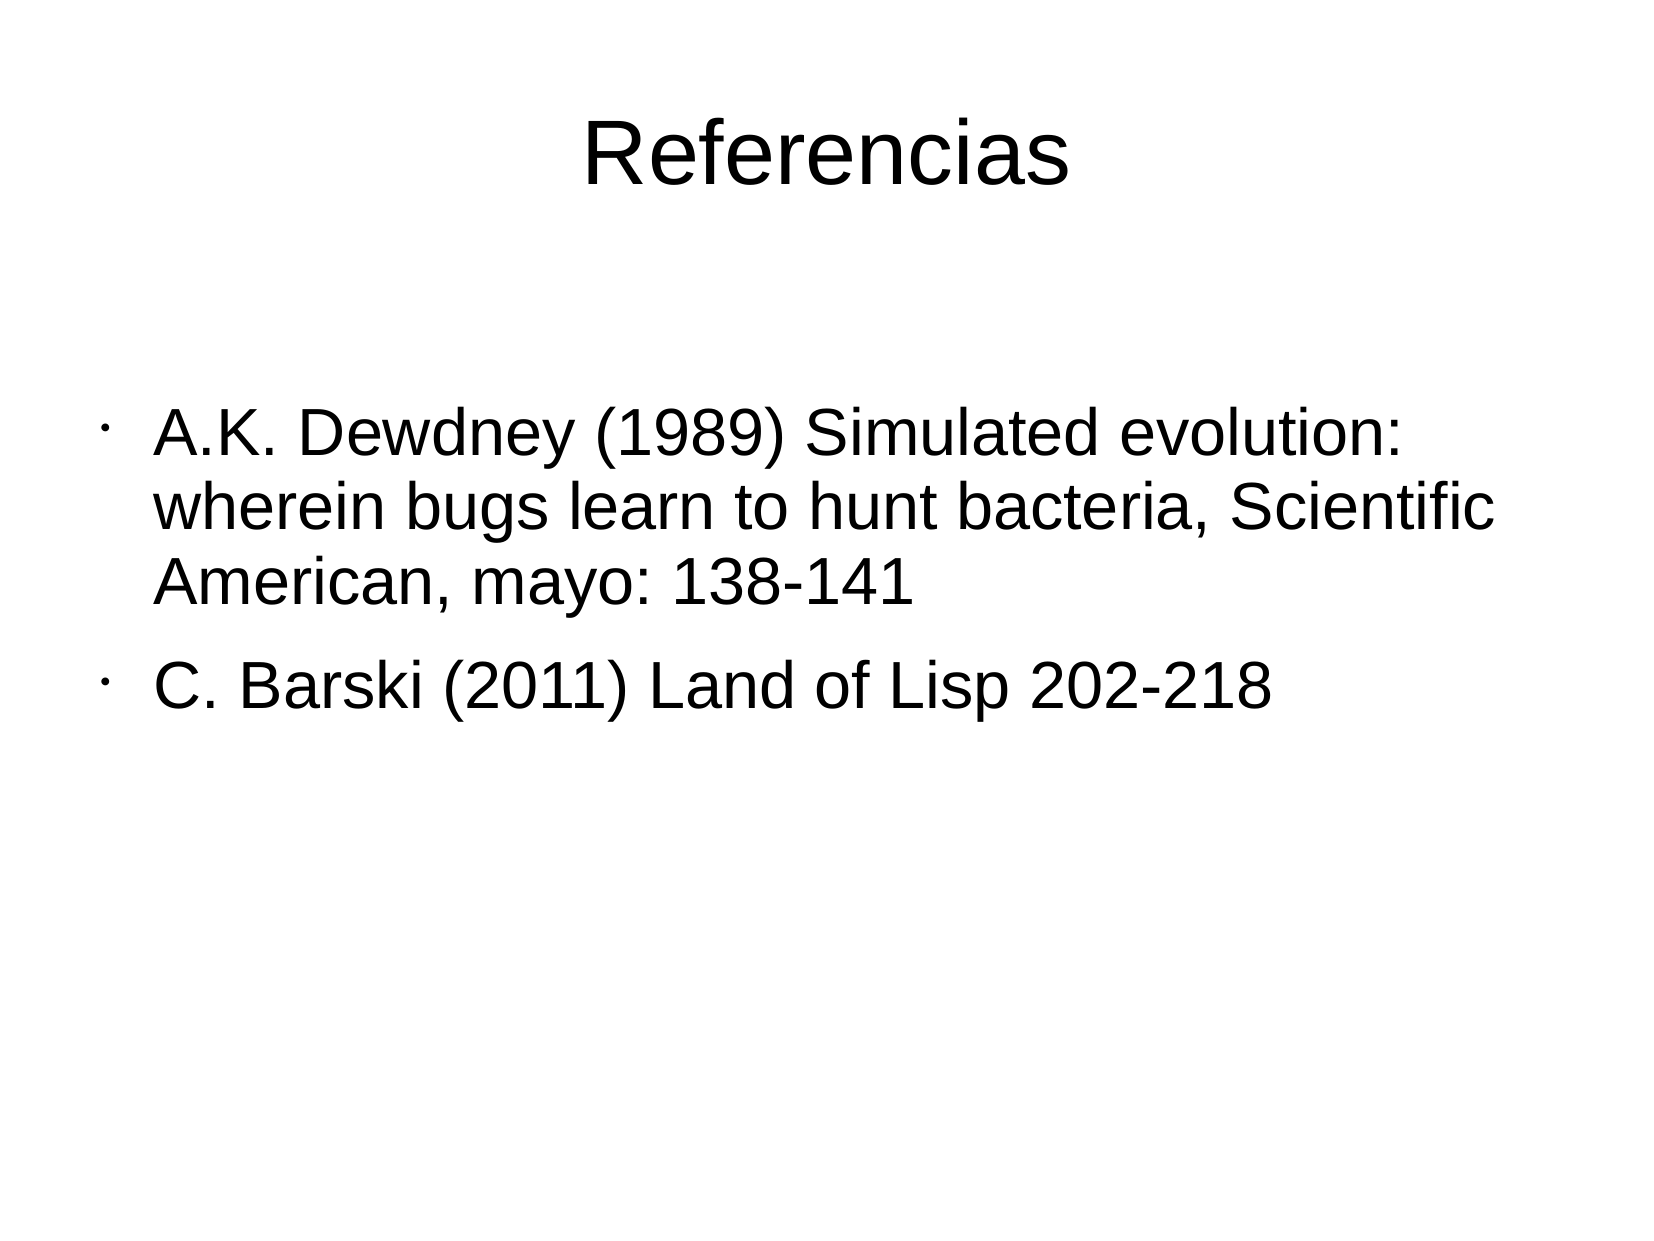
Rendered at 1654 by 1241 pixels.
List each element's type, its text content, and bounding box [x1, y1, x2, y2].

title Referencias [82, 49, 1571, 257]
list A.K. Dewdney (1989) Simulated evolution: wherein bugs learn to hunt bacteria, Scientific American, mayo: 138-141 C. Barski (2011) Land of Lisp 202-218 [82, 290, 1571, 1010]
